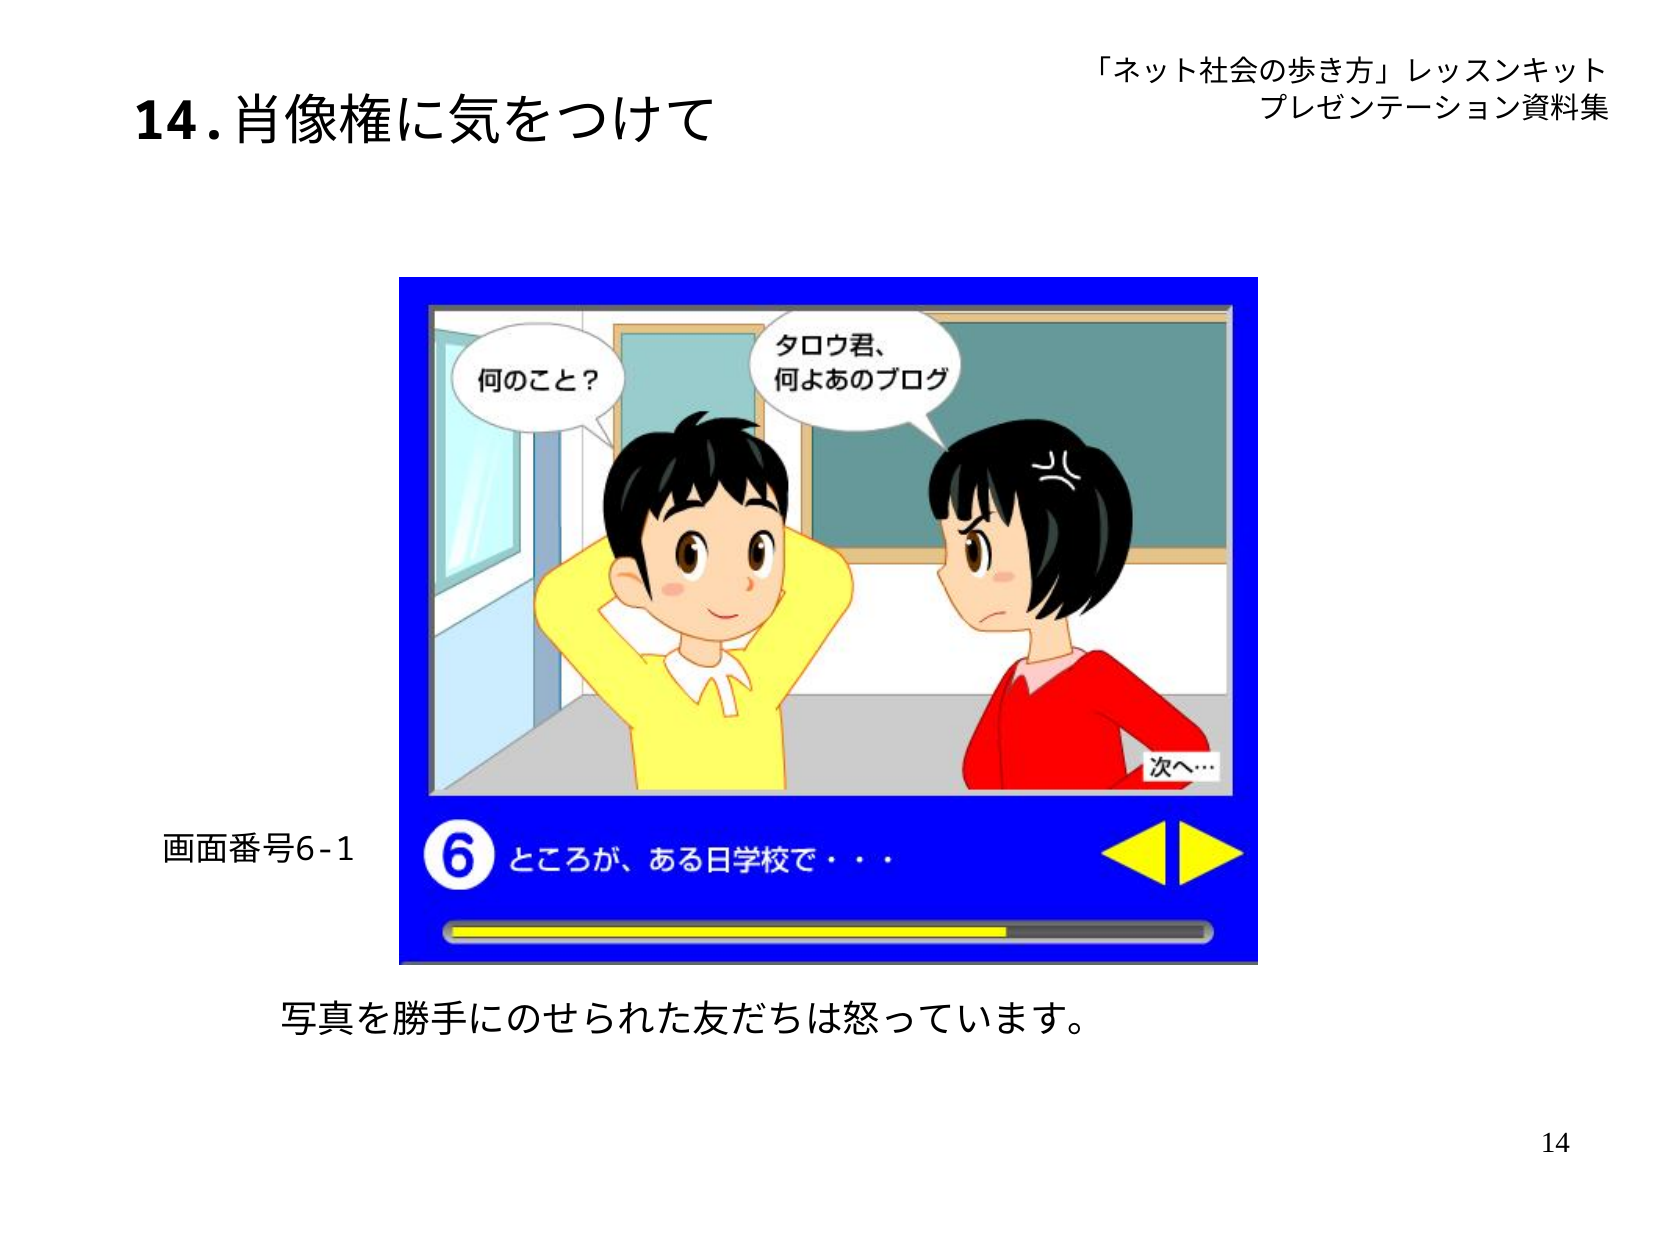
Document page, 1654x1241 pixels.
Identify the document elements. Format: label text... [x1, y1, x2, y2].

text_box 14.肖像権に気をつけて [118, 88, 1093, 158]
text_box 画面番号6-1 [147, 826, 384, 875]
picture [399, 277, 1258, 965]
text_box 写真を勝手にのせられた友だちは怒っています。 [265, 981, 1418, 1051]
text_box 「ネット社会の歩き方」レッスンキット プレゼンテーション資料集 [1062, 44, 1625, 134]
